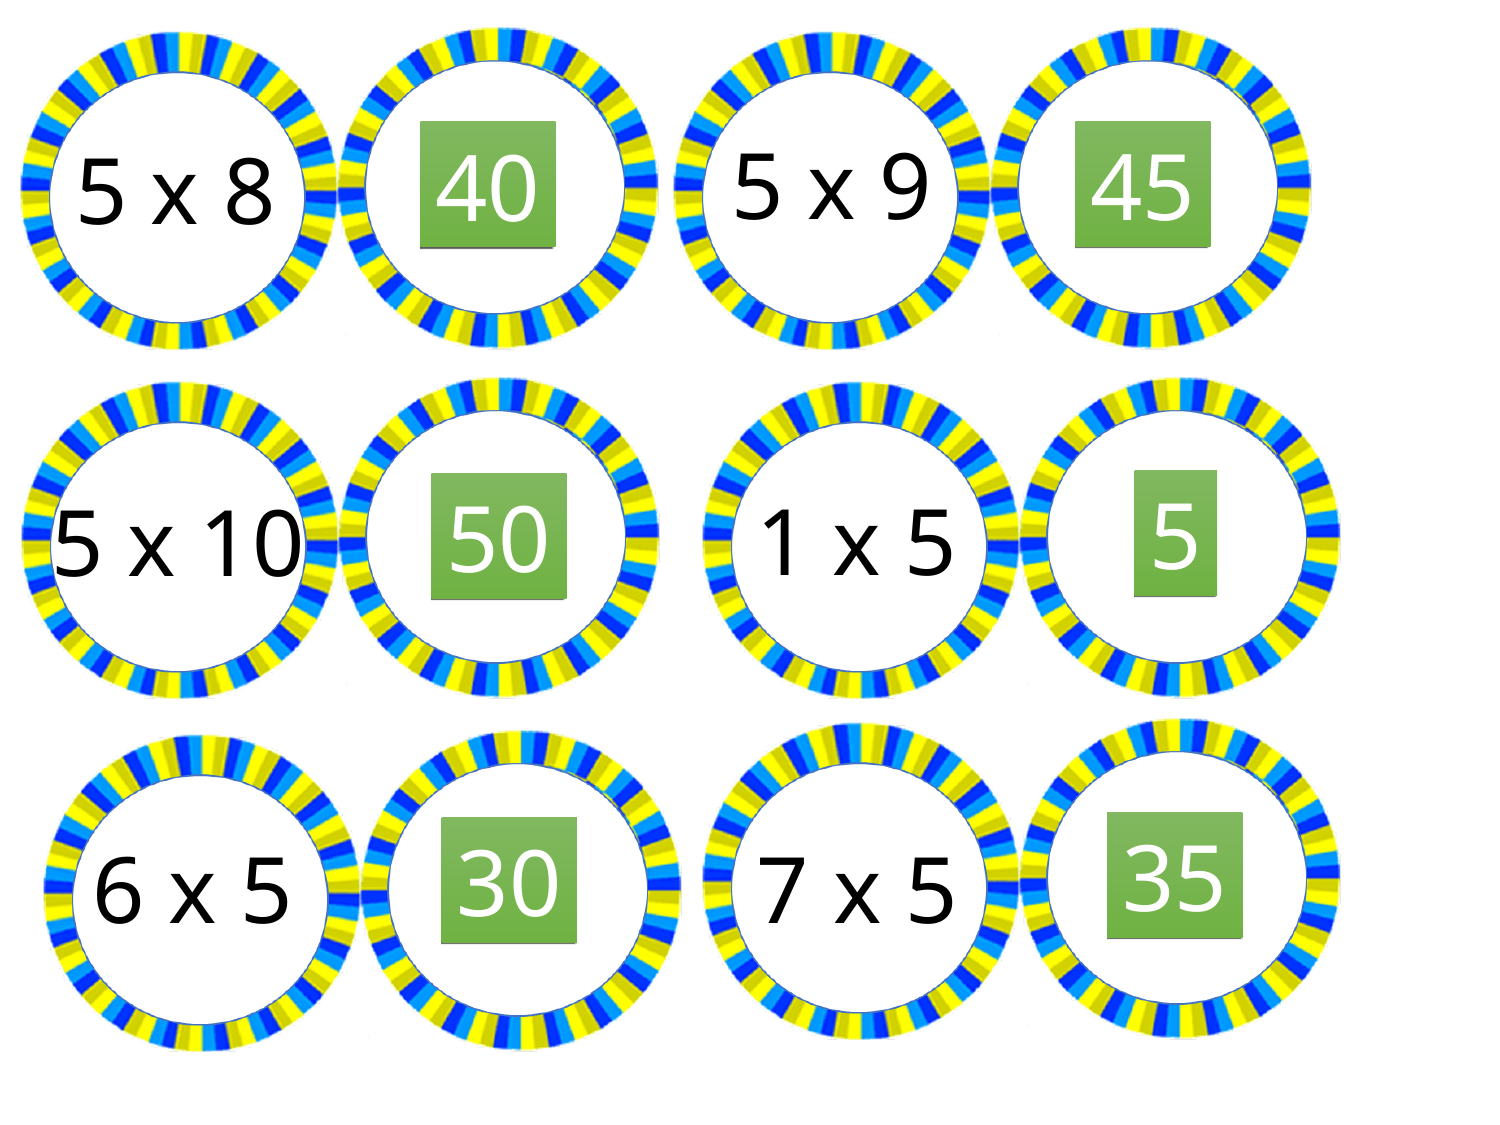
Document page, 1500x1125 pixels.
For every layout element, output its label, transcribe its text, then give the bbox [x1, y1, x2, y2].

text_box 5 [1135, 470, 1217, 595]
text_box 7 x 5 [718, 825, 973, 950]
text_box 5 x 10 [36, 477, 320, 602]
text_box 1 x 5 [741, 477, 973, 602]
picture [19, 26, 659, 350]
text_box 50 [431, 473, 567, 598]
text_box 40 [420, 122, 555, 247]
text_box 6 x 5 [77, 825, 308, 950]
picture [42, 729, 682, 1052]
text_box 5 x 9 [716, 121, 947, 246]
text_box 45 [1075, 122, 1210, 247]
picture [701, 717, 1341, 1040]
text_box 30 [442, 818, 577, 943]
picture [672, 26, 1312, 350]
picture [701, 376, 1341, 699]
picture [20, 376, 660, 699]
text_box 35 [1107, 813, 1242, 938]
text_box 5 x 8 [36, 126, 291, 251]
